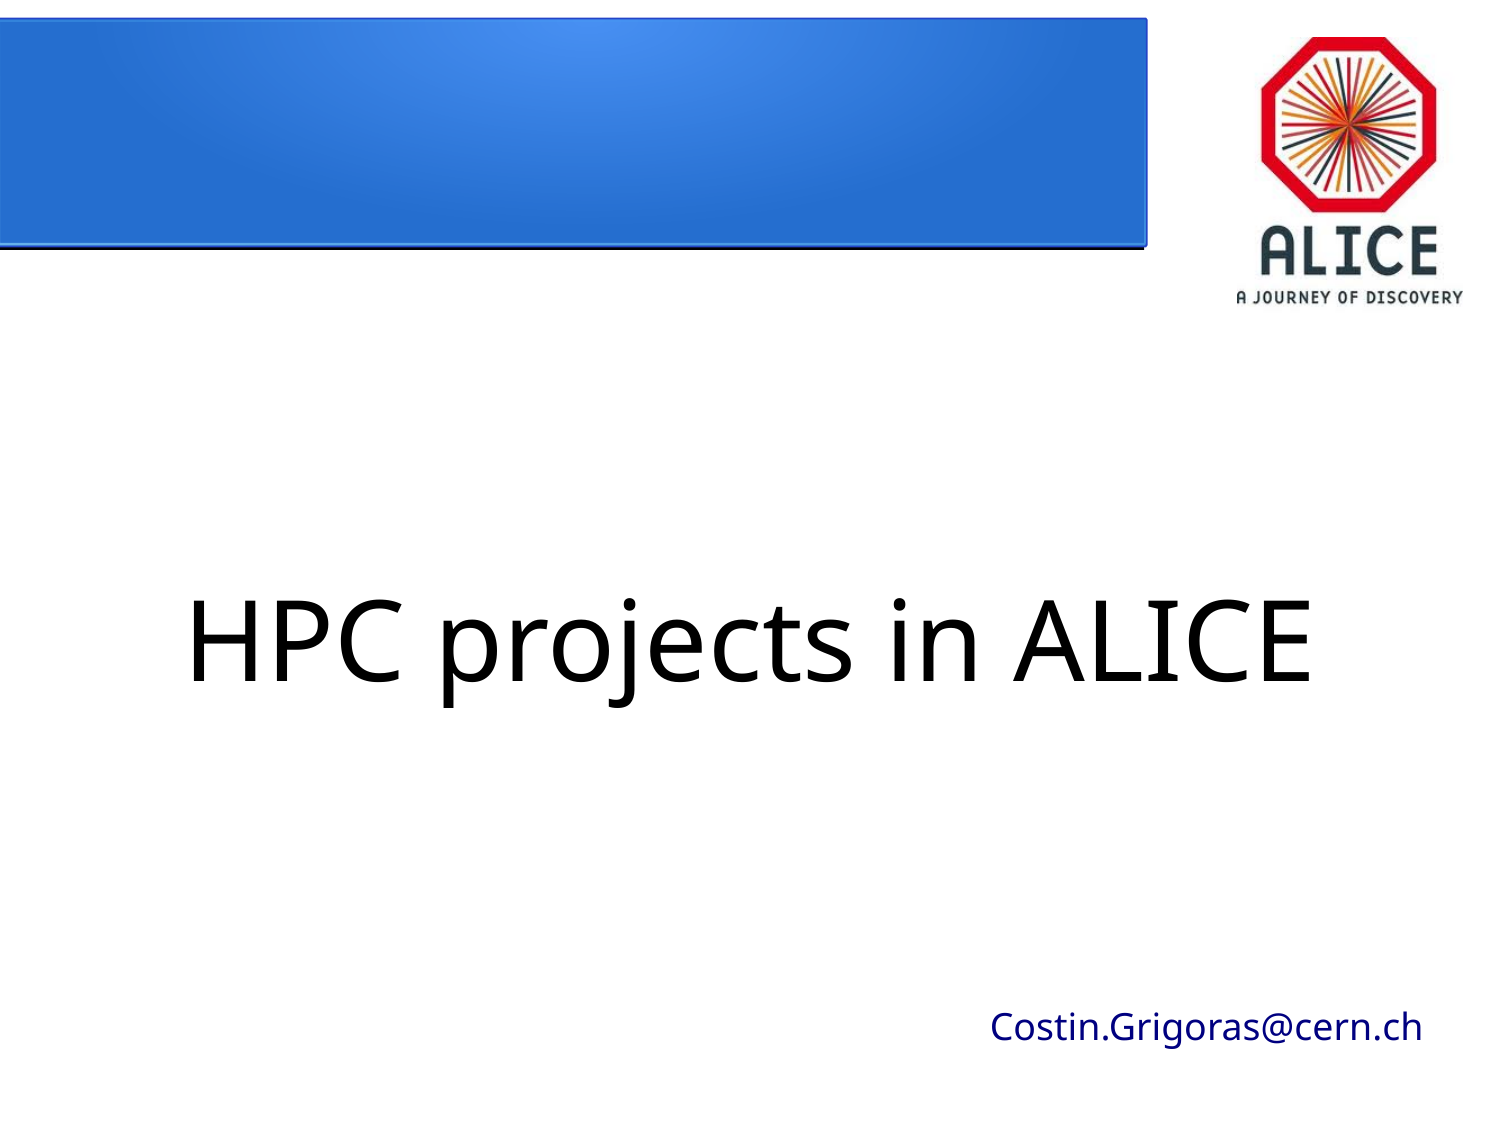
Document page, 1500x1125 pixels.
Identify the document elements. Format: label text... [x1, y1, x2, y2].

picture [1237, 37, 1463, 318]
text_box Costin.Grigoras@cern.ch [975, 992, 1500, 1051]
subtitle HPC projects in ALICE [75, 271, 1426, 1006]
